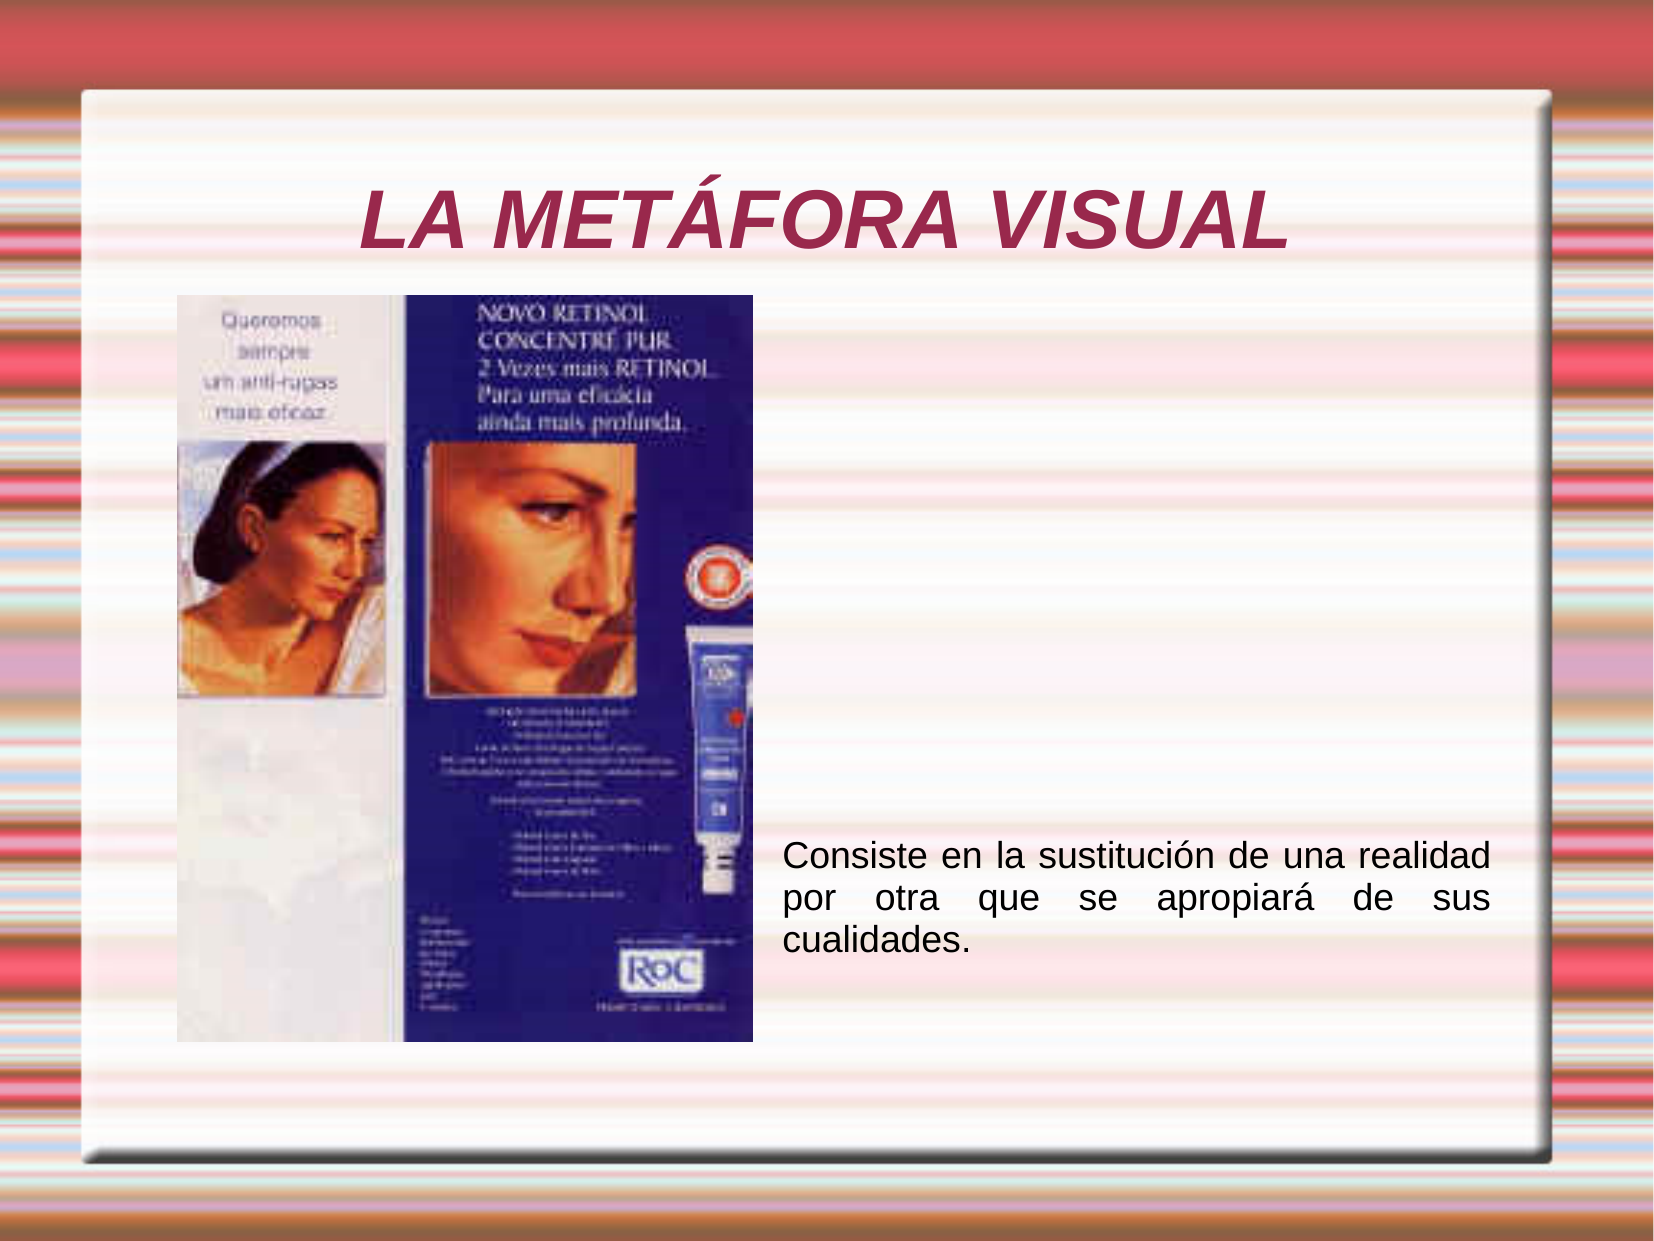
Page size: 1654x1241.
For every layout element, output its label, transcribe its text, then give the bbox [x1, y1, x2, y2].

text_box Consiste en la sustitución de una realidad por otra que se apropiará de sus cualidades. [767, 826, 1506, 1052]
picture [0, 0, 1654, 1241]
title LA METÁFORA VISUAL [118, 114, 1534, 325]
